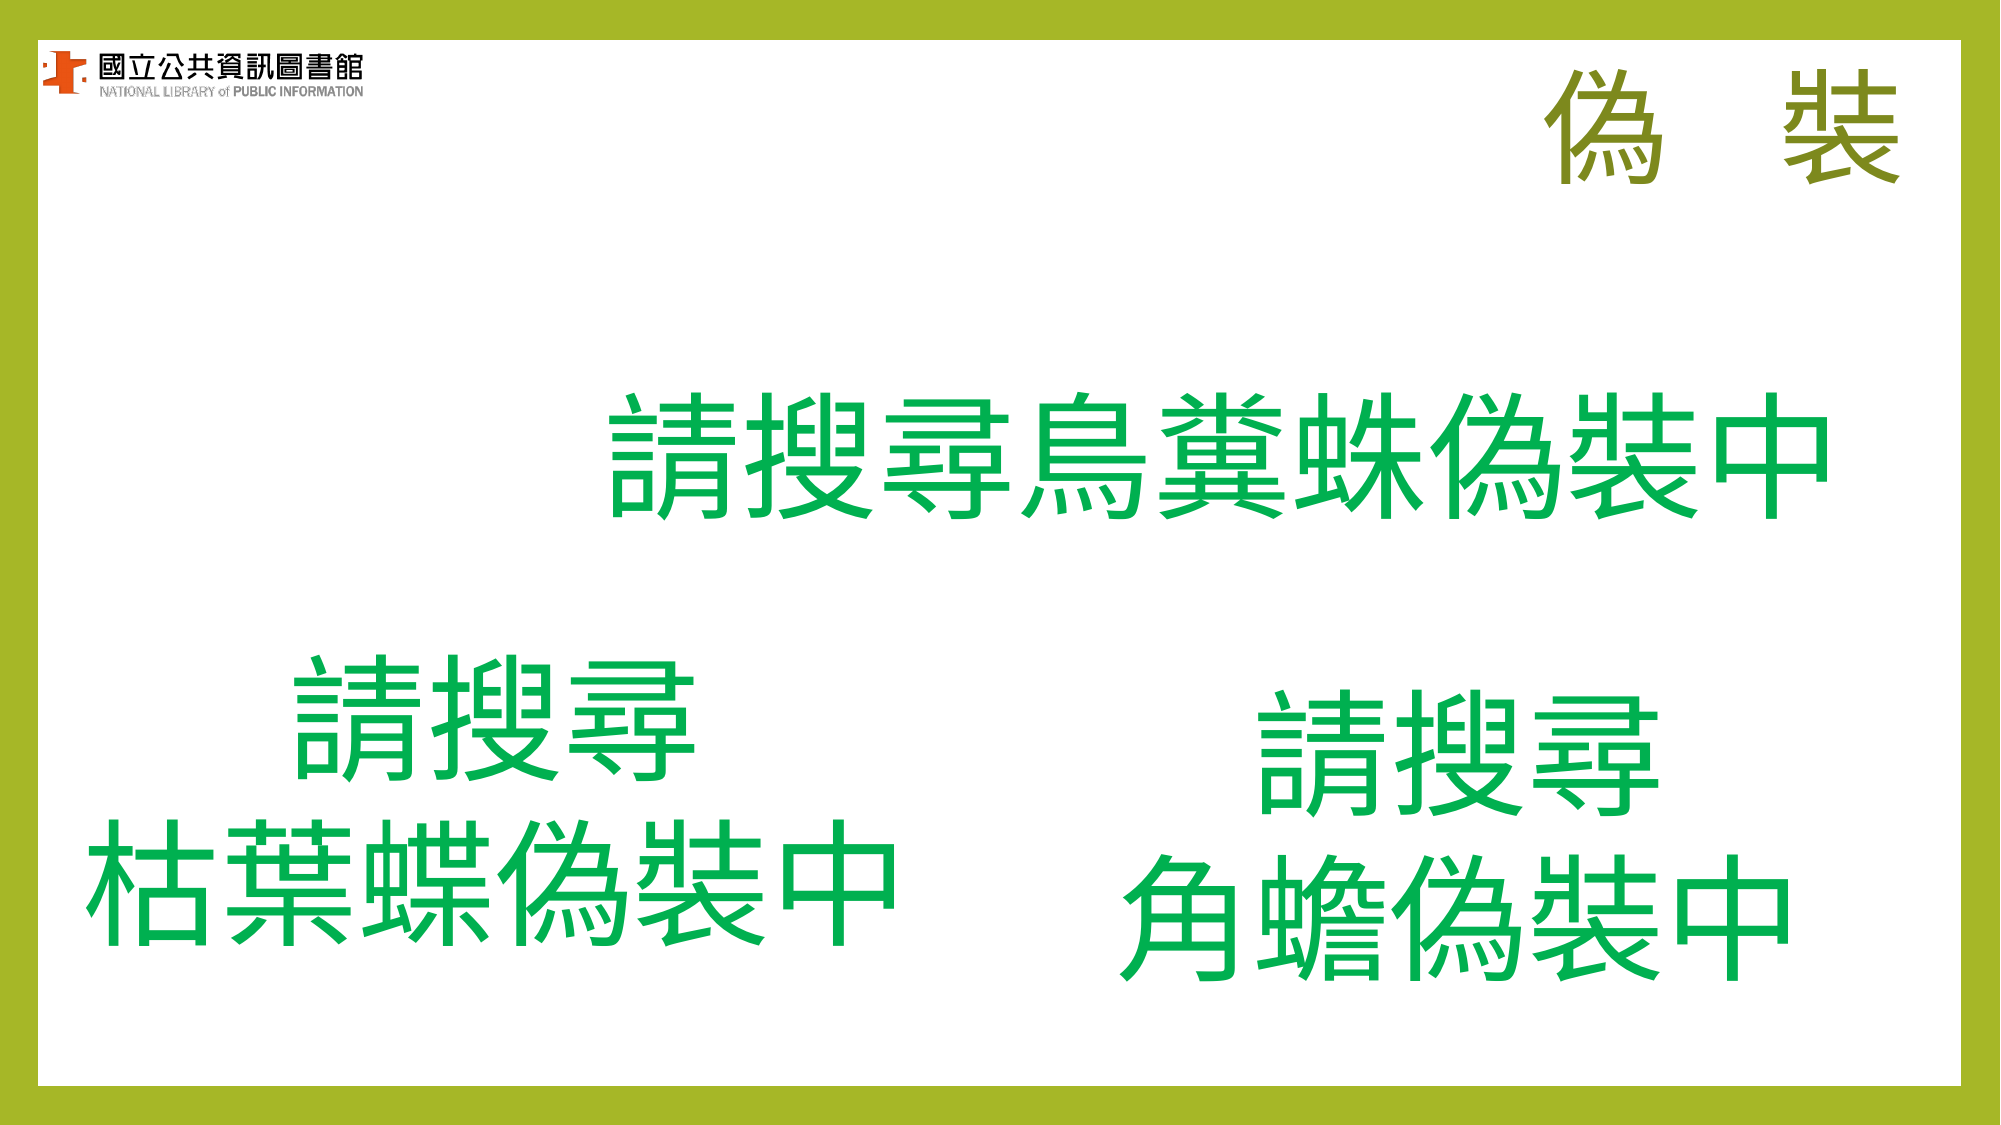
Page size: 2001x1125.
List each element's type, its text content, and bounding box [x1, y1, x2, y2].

text_box 請搜尋 枯葉蝶偽裝中 [63, 625, 927, 975]
text_box 請搜尋鳥糞蛛偽裝中 [588, 363, 1869, 546]
text_box 請搜尋 角蟾偽裝中 [1096, 660, 1822, 1009]
text_box 偽 裝 [1527, 42, 2000, 209]
